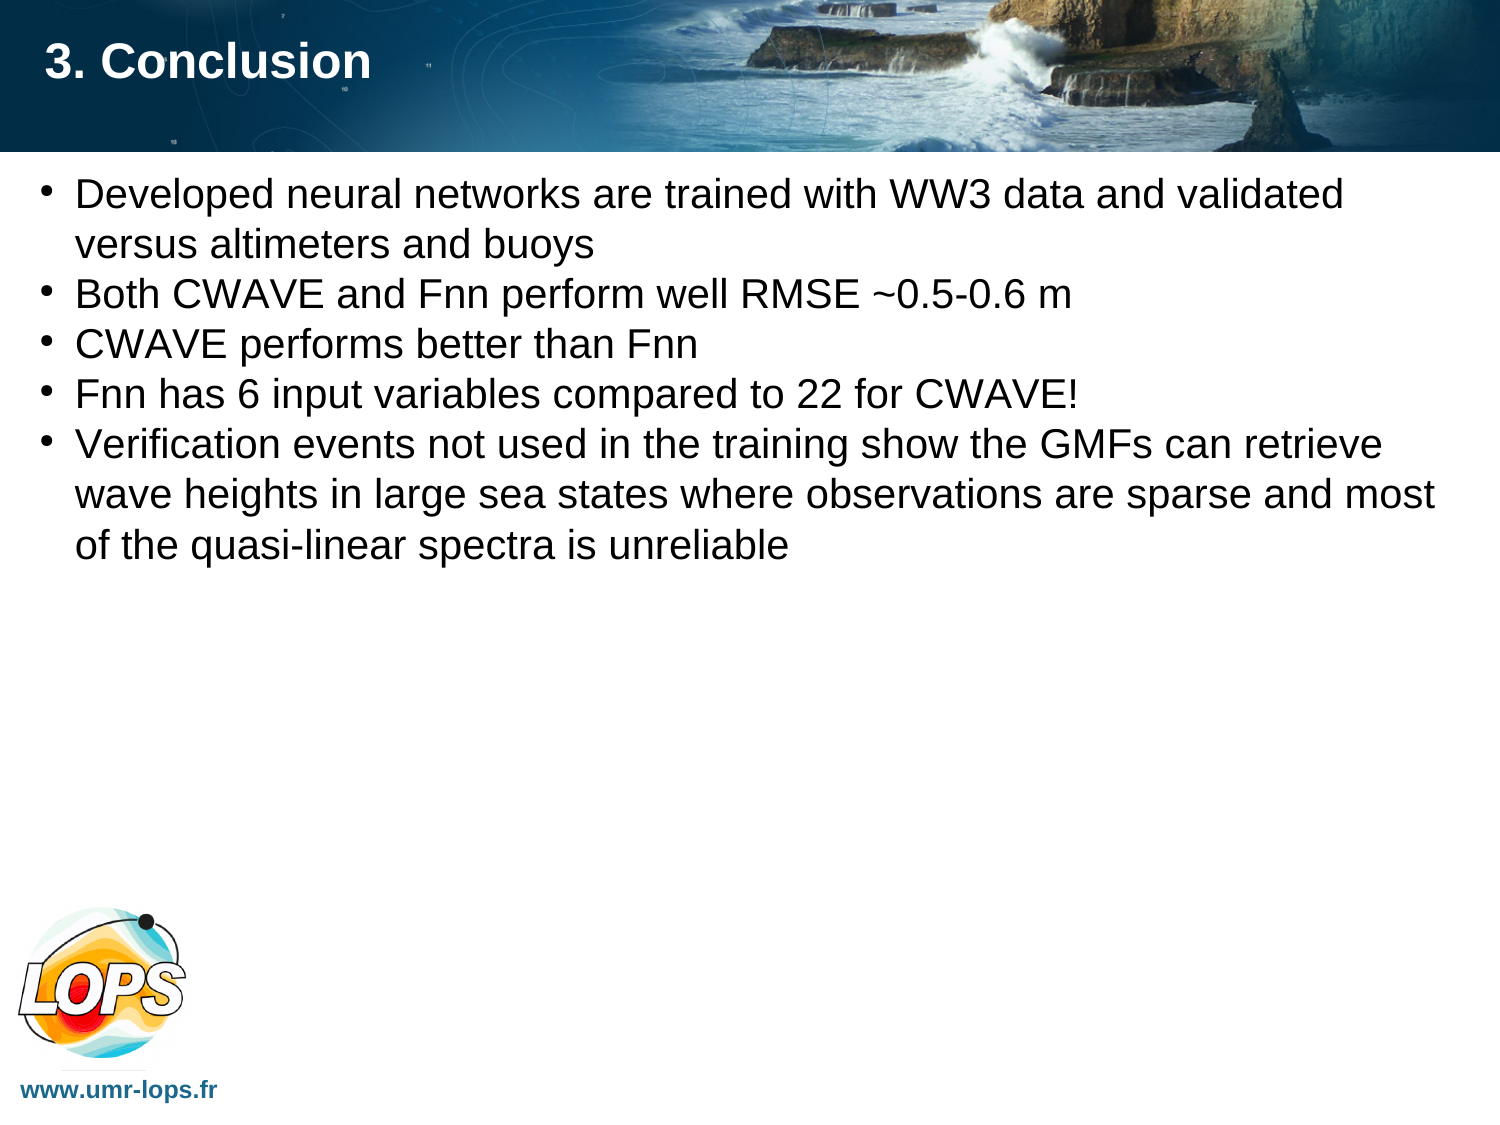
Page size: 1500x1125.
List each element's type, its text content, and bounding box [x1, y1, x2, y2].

picture [12, 897, 195, 1071]
text_box Developed neural networks are trained with WW3 data and validated versus altimeters and buoys Both CWAVE and Fnn perform well RMSE ~0.5-0.6 m CWAVE performs better than Fnn Fnn has 6 input variables compared to 22 for CWAVE! Verification events not used in the training show the GMFs can retrieve wave heights in large sea states where observations are sparse and most of the quasi-linear spectra is unreliable [24, 159, 1467, 575]
text_box 3. Conclusion [29, 17, 812, 159]
picture [0, 0, 1500, 152]
